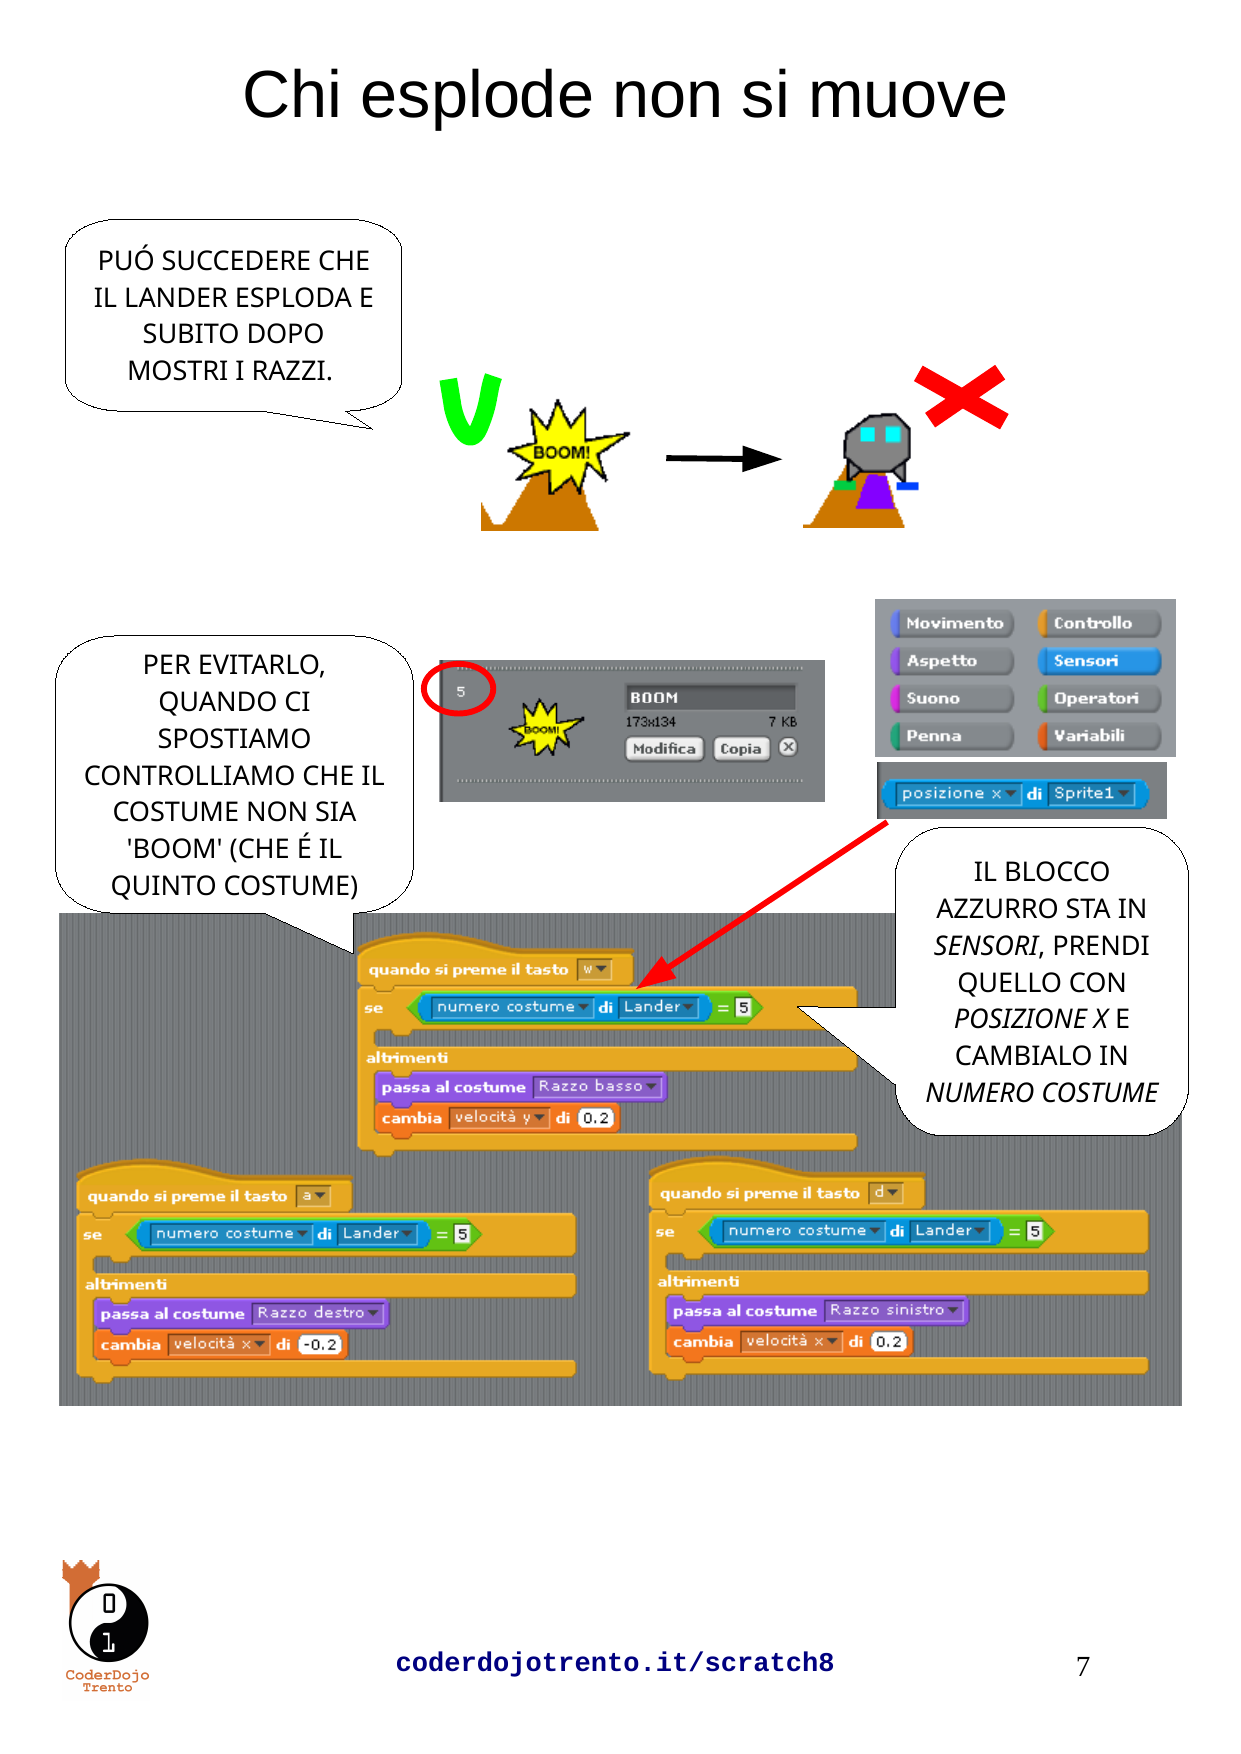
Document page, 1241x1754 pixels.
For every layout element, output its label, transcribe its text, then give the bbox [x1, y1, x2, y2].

text_box PUÓ SUCCEDERE CHE IL LANDER ESPLODA E SUBITO DOPO MOSTRI I RAZZI. [65, 219, 402, 430]
title Chi esplode non si muove [59, 20, 1193, 170]
picture [427, 667, 490, 710]
picture [59, 913, 1182, 1406]
picture [877, 762, 1167, 819]
picture [62, 1560, 150, 1701]
text_box PER EVITARLO, QUANDO CI SPOSTIAMO CONTROLLIAMO CHE IL COSTUME NON SIA 'BOOM' (CHE É IL QUINTO COSTUME) [55, 635, 414, 954]
picture [875, 599, 1176, 757]
picture [929, 368, 947, 378]
text_box coderdojotrento.it/scratch8 [380, 1641, 1006, 1704]
picture [803, 368, 947, 528]
text_box IL BLOCCO AZZURRO STA IN SENSORI, PRENDI QUELLO CON POSIZIONE X E CAMBIALO IN NUMERO COSTUME [797, 827, 1189, 1136]
picture [481, 365, 635, 531]
text_box <number> [1061, 1643, 1214, 1696]
picture [425, 650, 844, 809]
